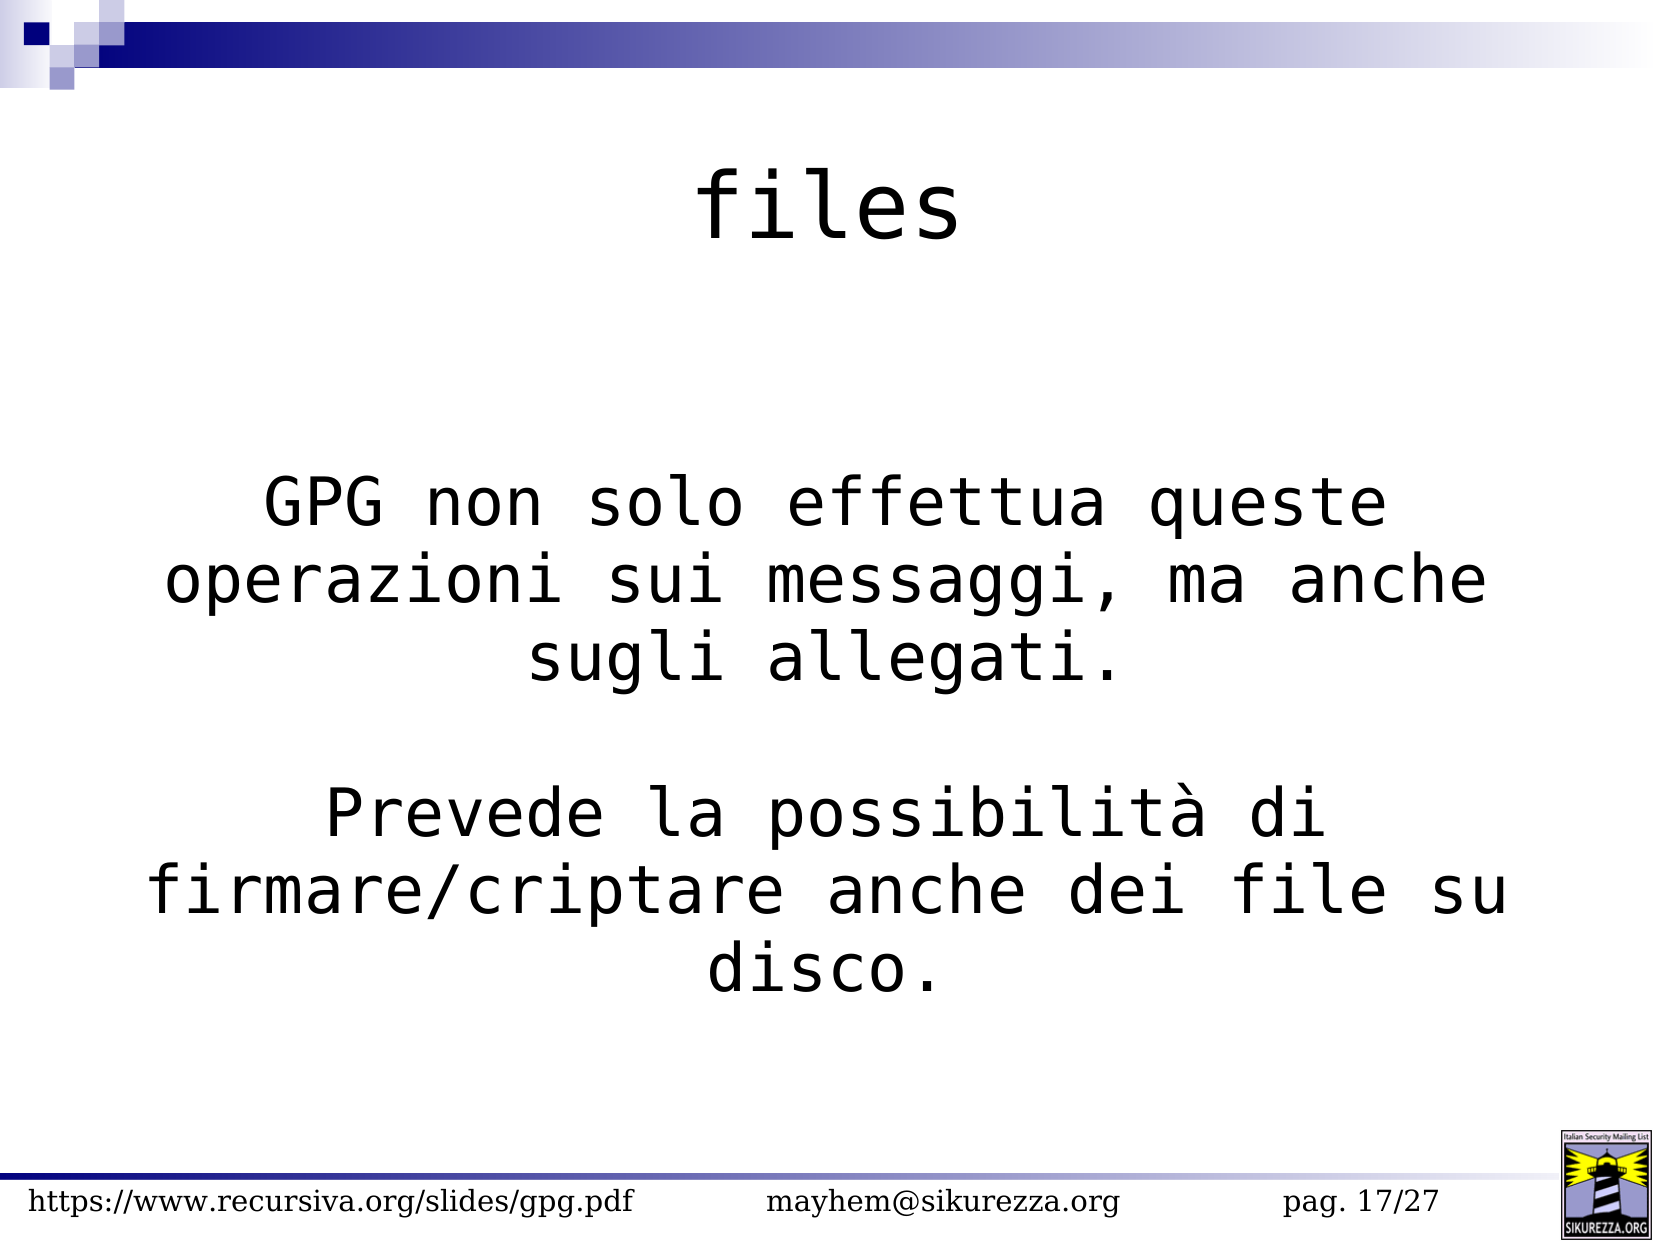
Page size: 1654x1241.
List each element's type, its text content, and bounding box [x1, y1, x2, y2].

picture [0, 1128, 1654, 1241]
title files [121, 102, 1534, 311]
subtitle GPG non solo effettua queste operazioni sui messaggi, ma anche sugli allegati. Prevede la possibilità di firmare/criptare anche dei file su disco. [121, 344, 1534, 1127]
